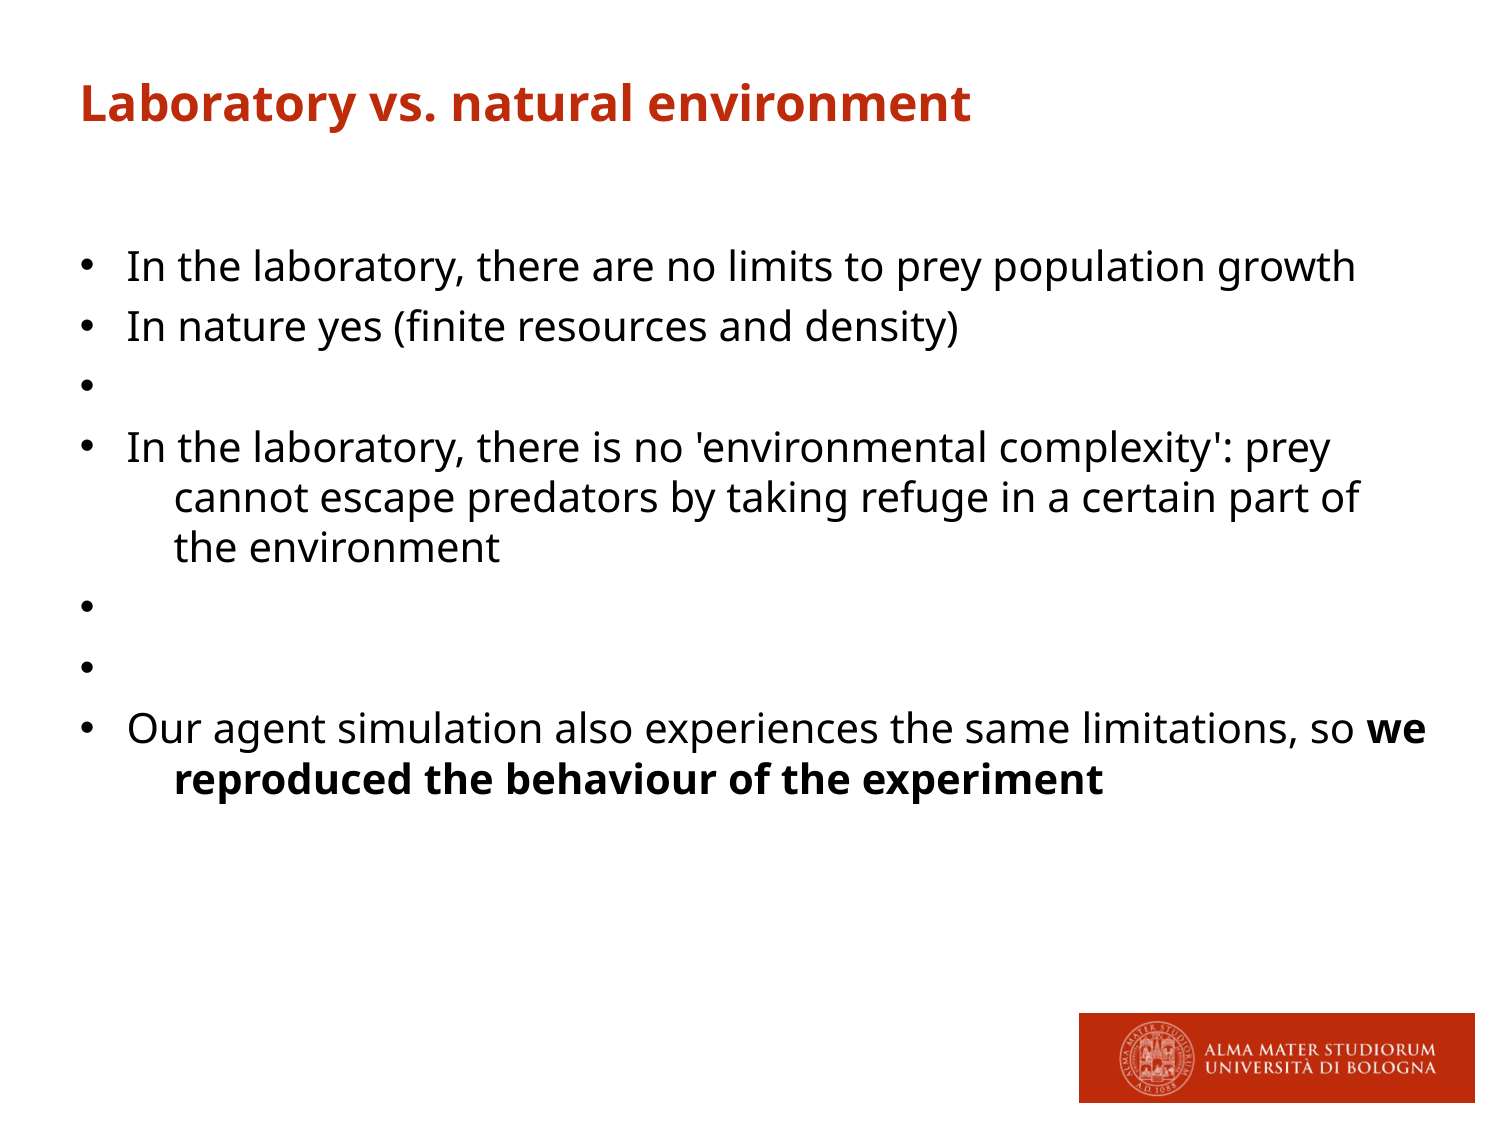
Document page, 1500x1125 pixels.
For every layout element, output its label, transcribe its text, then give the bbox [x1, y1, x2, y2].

list In the laboratory, there are no limits to prey population growth In nature yes (finite resources and density) In the laboratory, there is no 'environmental complexity': prey cannot escape predators by taking refuge in a certain part of the environment Our agent simulation also experiences the same limitations, so we reproduced the behaviour of the experiment [64, 231, 1447, 988]
list Laboratory vs. natural environment [64, 78, 1447, 185]
